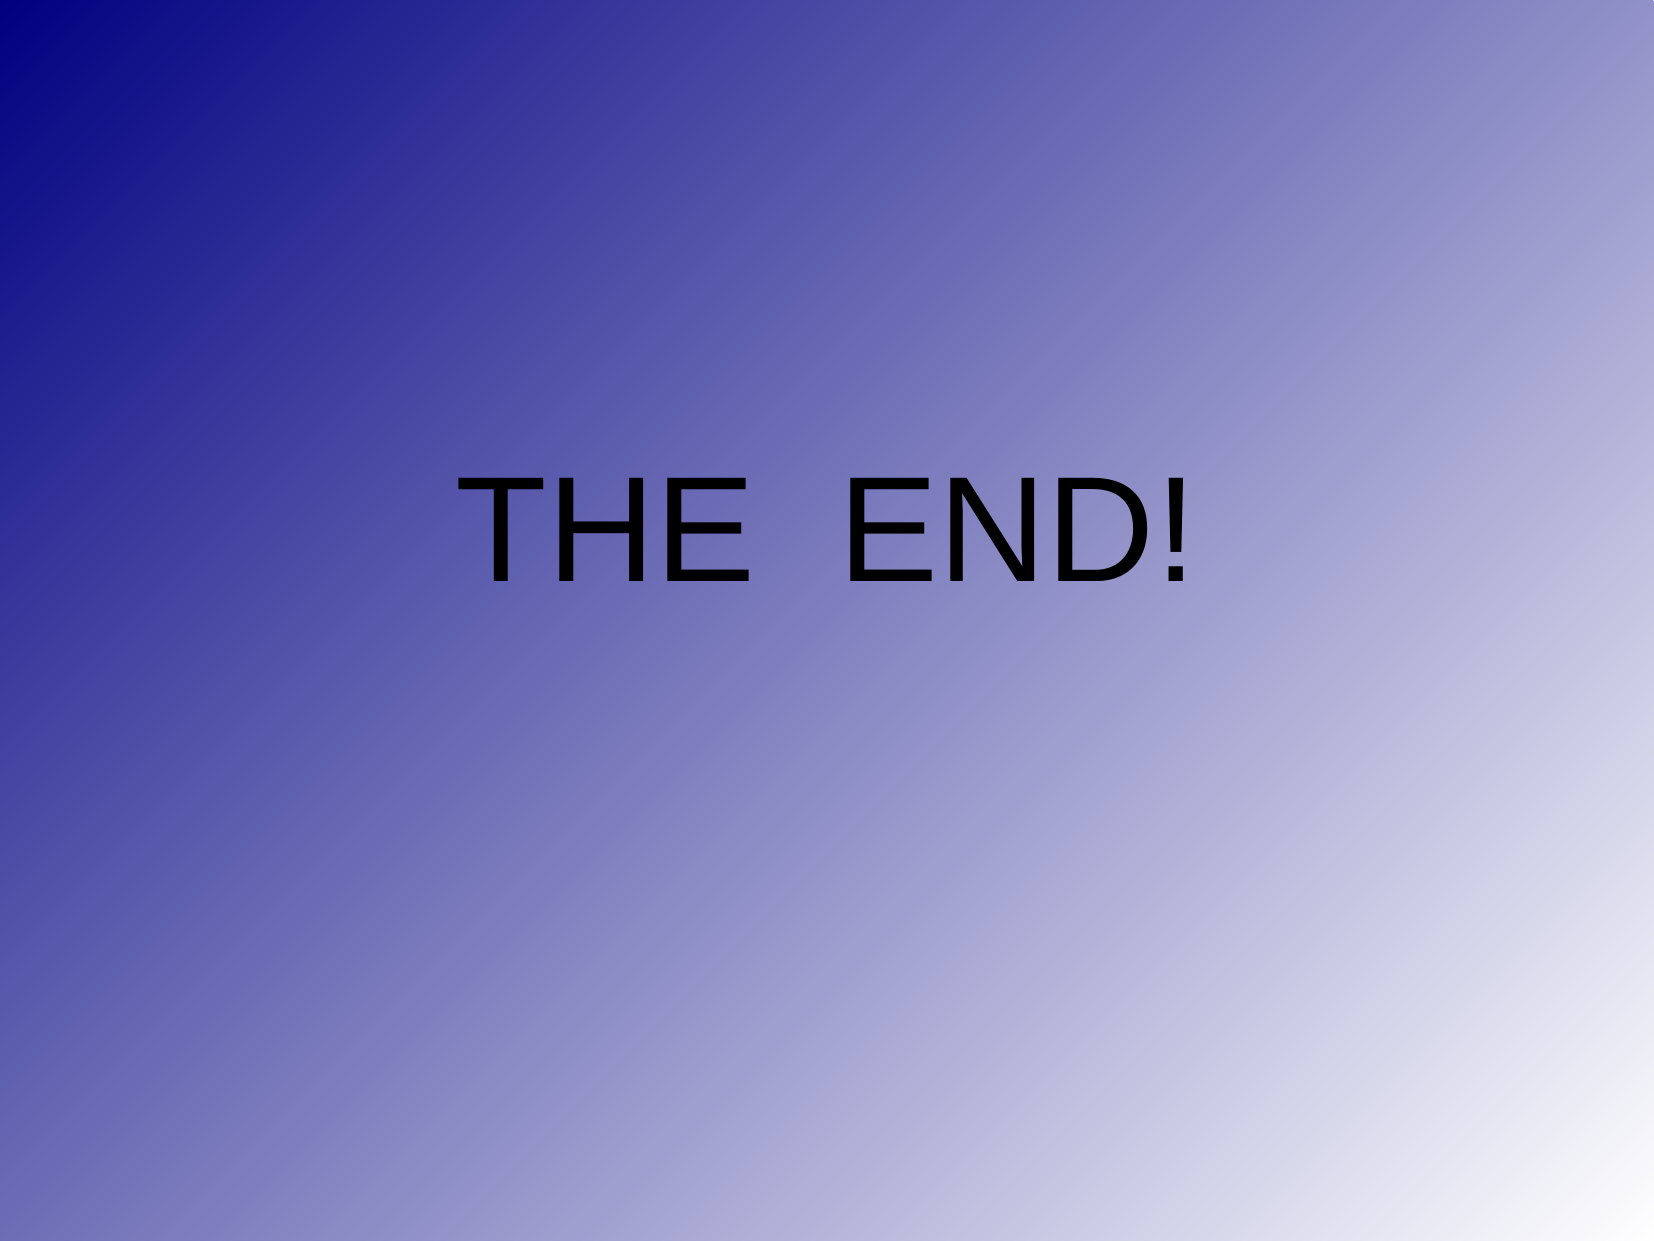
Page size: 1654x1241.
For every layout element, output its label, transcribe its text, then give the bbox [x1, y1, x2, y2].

subtitle THE END! [82, 49, 1571, 1010]
